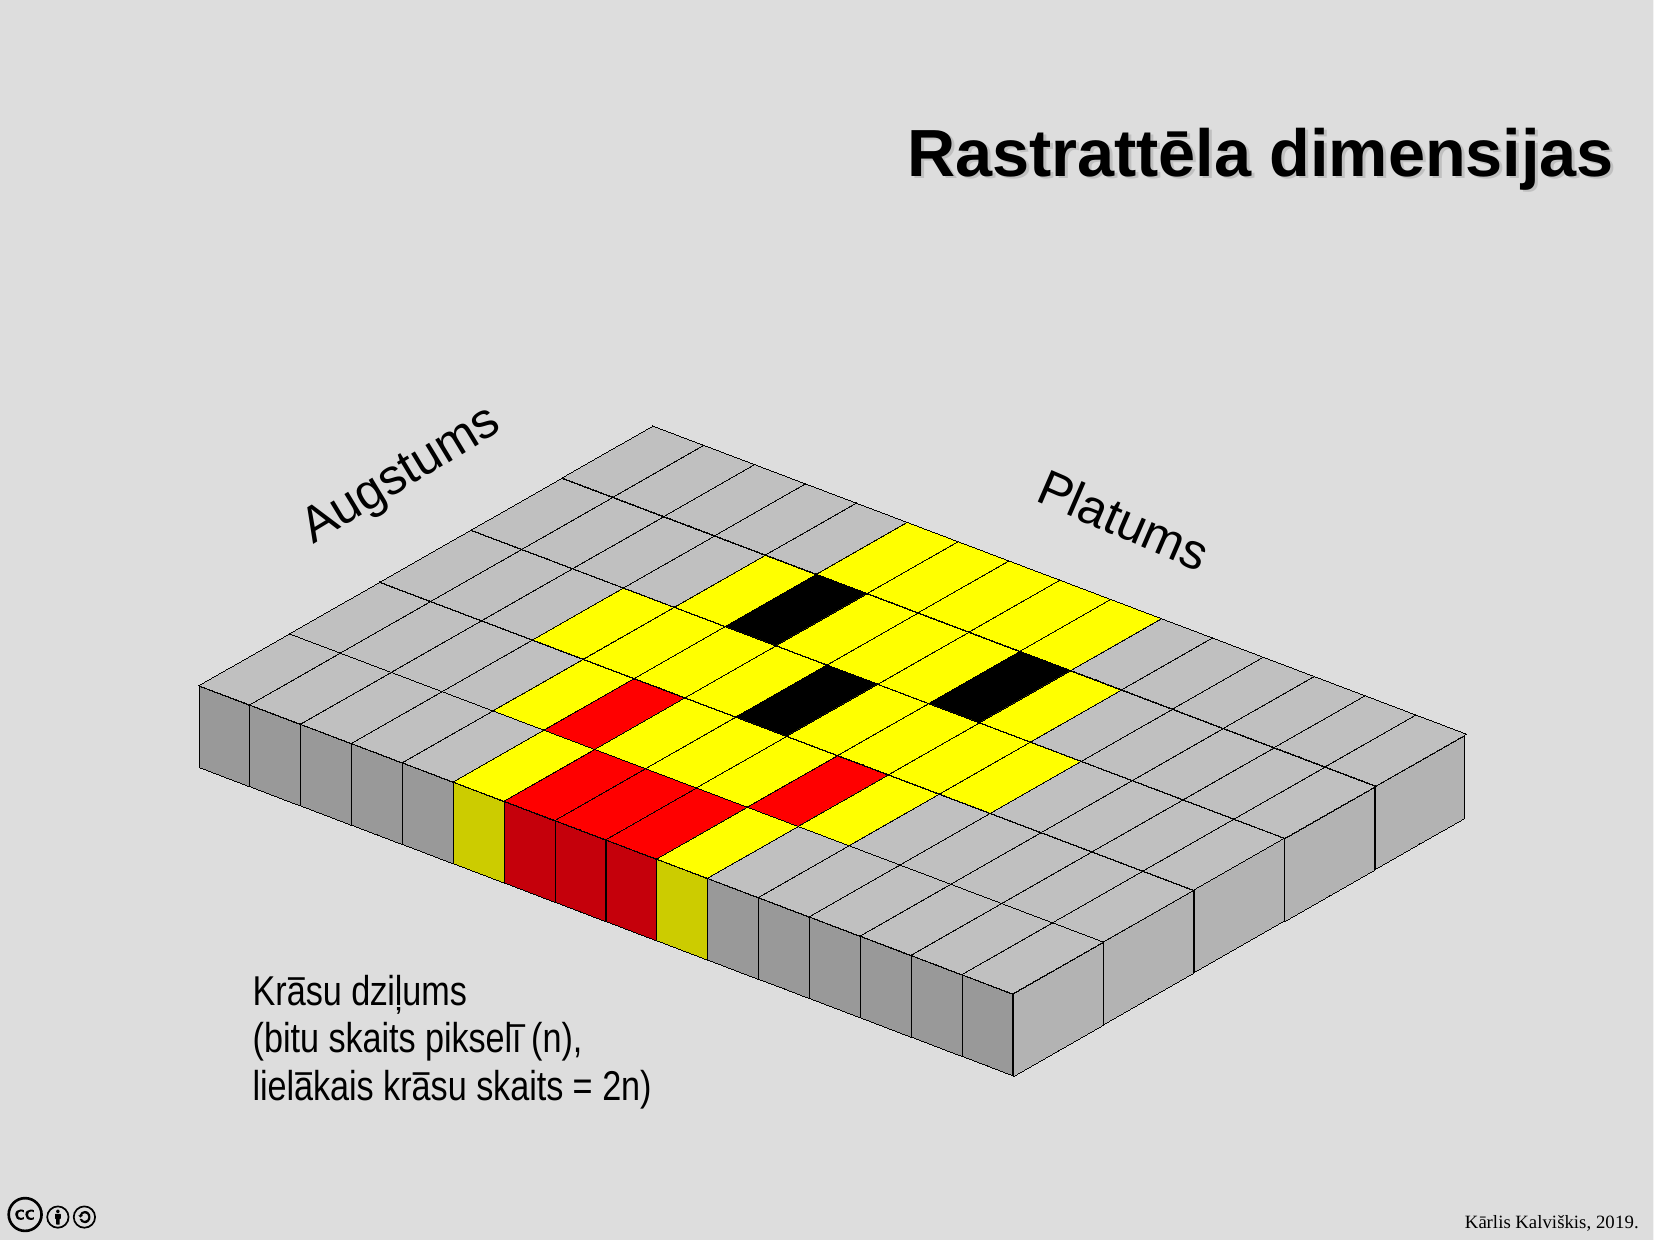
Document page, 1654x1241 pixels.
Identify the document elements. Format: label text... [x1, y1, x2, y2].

text_box [198, 425, 1467, 1077]
text_box Krāsu dziļums (bitu skaits pikselī (n), lielākais krāsu skaits = 2n) [237, 958, 699, 1116]
title Rastrattēla dimensijas [42, 49, 1615, 257]
text_box Platums [1013, 446, 1243, 599]
text_box Augstums [273, 366, 542, 568]
